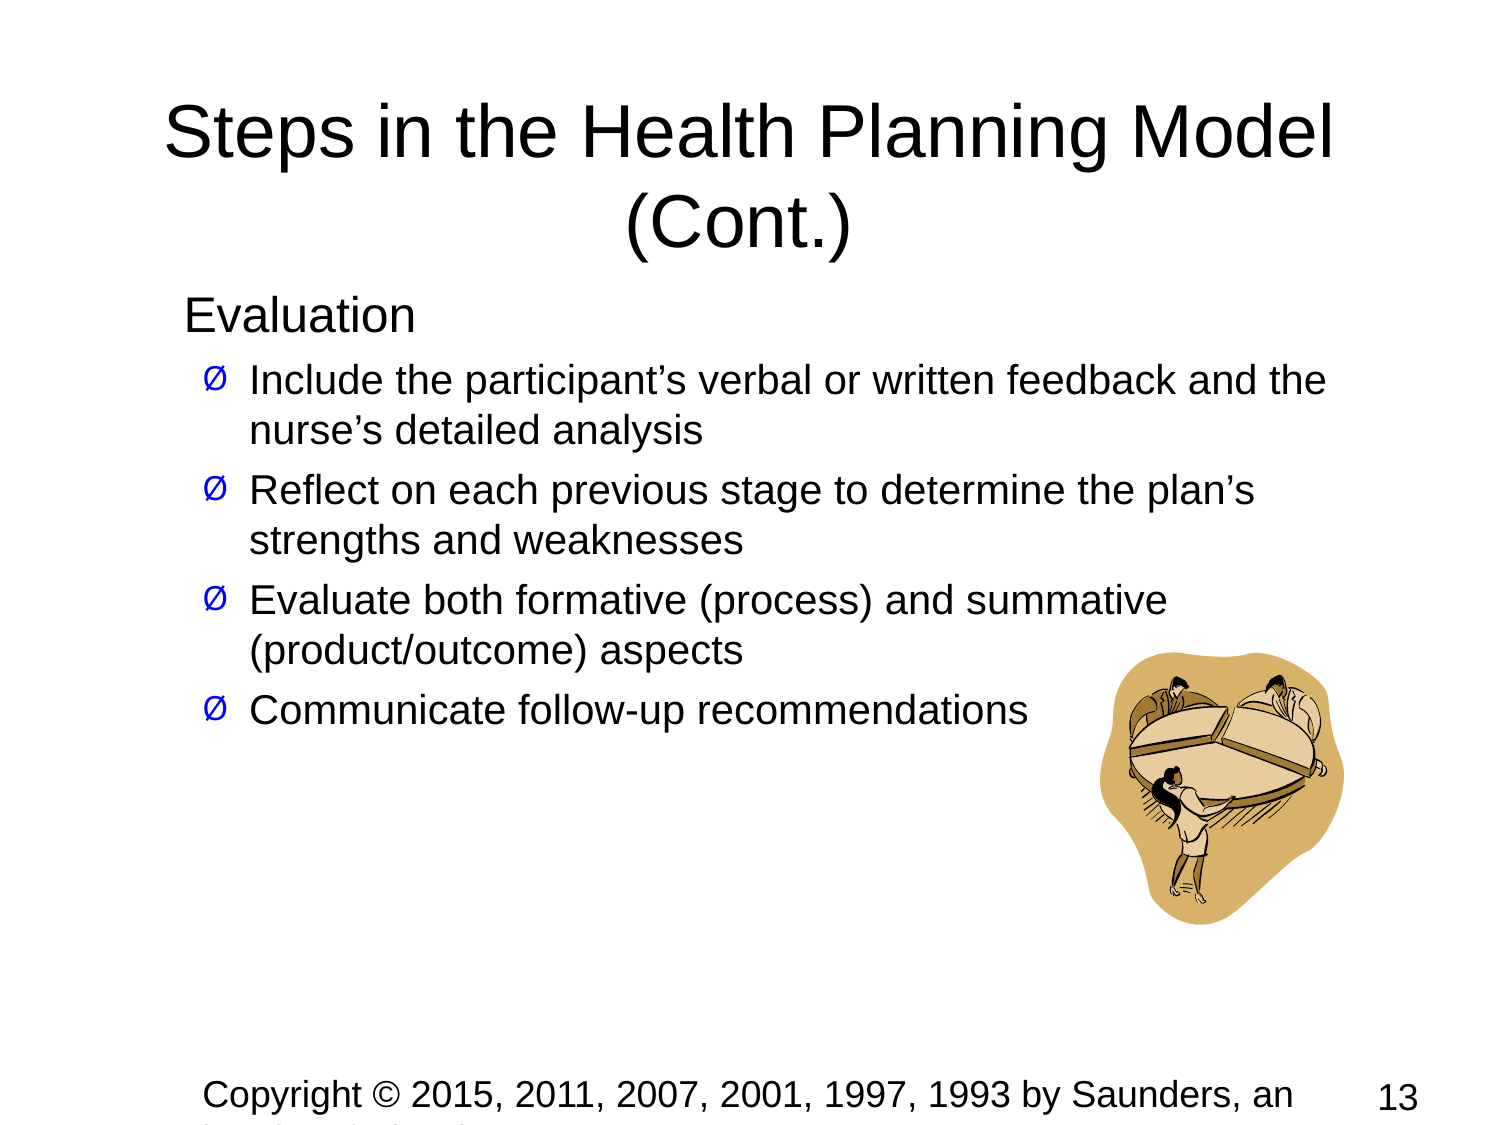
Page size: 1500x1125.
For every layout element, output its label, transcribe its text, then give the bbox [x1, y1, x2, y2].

slide_number <number> [1362, 1065, 1463, 1125]
list Evaluation Include the participant’s verbal or written feedback and the nurse’s detailed analysis Reflect on each previous stage to determine the plan’s strengths and weaknesses Evaluate both formative (process) and summative (product/outcome) aspects Communicate follow-up recommendations [112, 275, 1388, 1050]
picture [1100, 651, 1346, 925]
footer Copyright © 2015, 2011, 2007, 2001, 1997, 1993 by Saunders, an imprint of Elsevier Inc. [187, 1062, 1313, 1125]
title Steps in the Health Planning Model (Cont.) [112, 75, 1388, 250]
